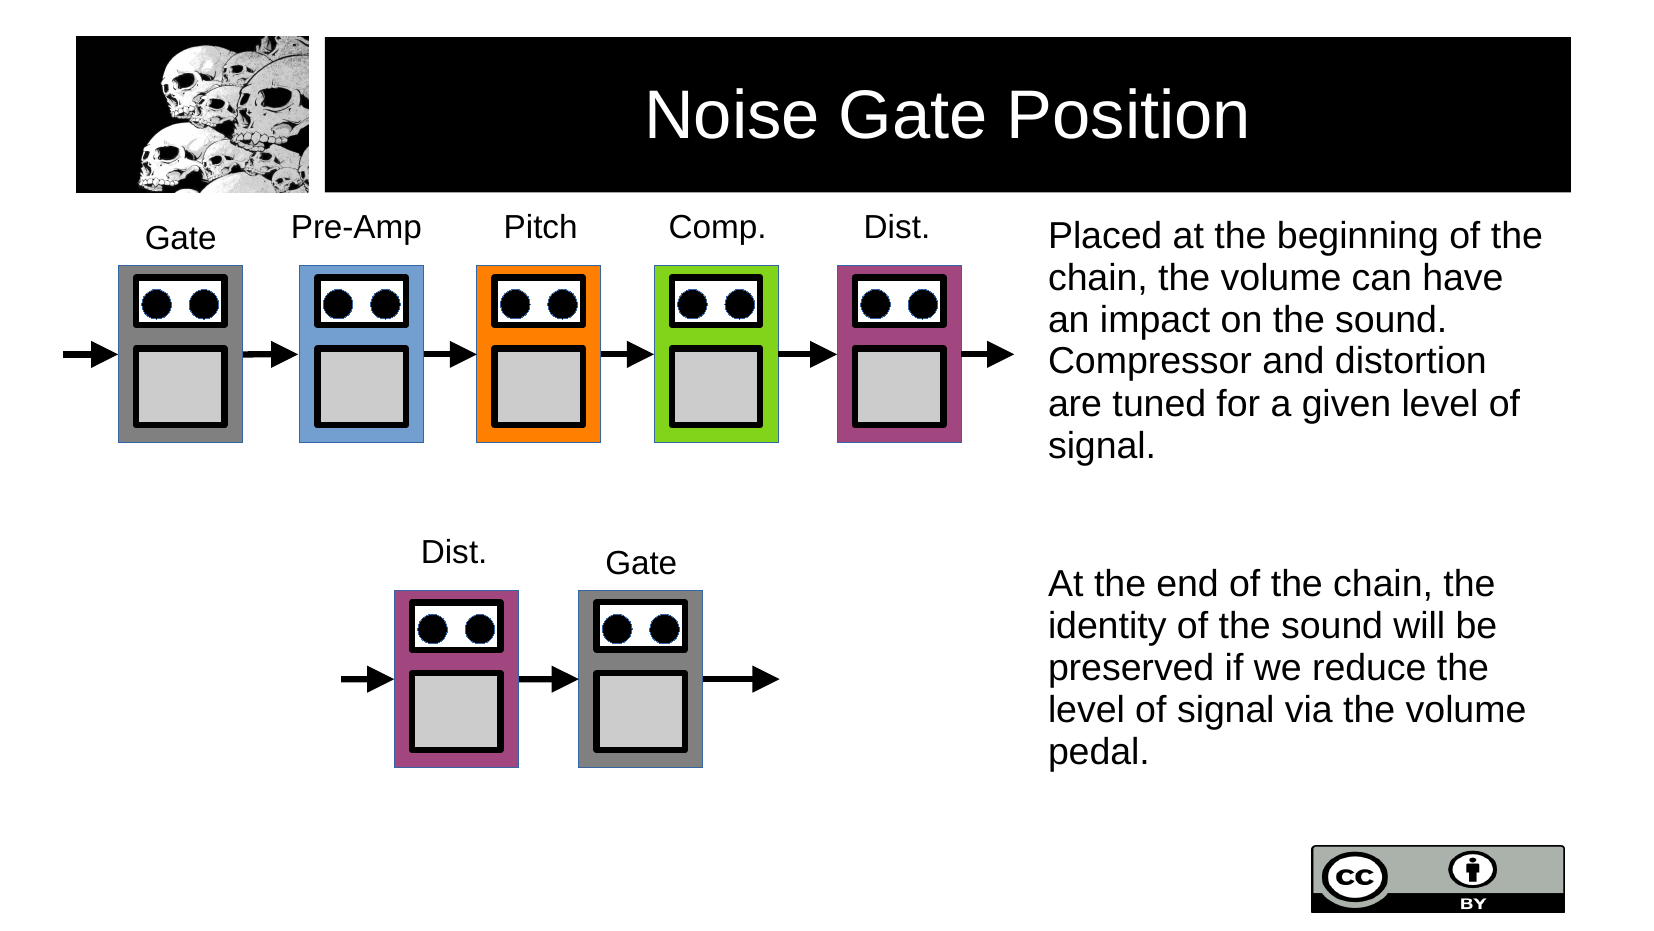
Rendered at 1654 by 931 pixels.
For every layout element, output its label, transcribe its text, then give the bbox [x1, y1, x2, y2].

picture [1311, 845, 1565, 913]
text_box [837, 265, 962, 443]
text_box Gate [590, 537, 709, 597]
text_box Dist. [848, 200, 968, 253]
title Noise Gate Position [324, 37, 1571, 193]
text_box [394, 590, 519, 768]
text_box Pitch [488, 200, 607, 260]
text_box Pre-Amp [276, 200, 460, 260]
text_box Placed at the beginning of the chain, the volume can have an impact on the sound. Compressor and distortion are tuned for a given level of signal. [1033, 206, 1565, 474]
text_box Dist. [406, 525, 525, 578]
text_box [118, 265, 243, 443]
text_box [578, 590, 703, 768]
text_box [654, 265, 779, 443]
text_box [299, 265, 424, 443]
text_box Gate [129, 212, 249, 272]
picture [76, 36, 309, 193]
text_box Comp. [654, 200, 808, 253]
text_box [476, 265, 601, 443]
text_box At the end of the chain, the identity of the sound will be preserved if we reduce the level of signal via the volume pedal. [1033, 555, 1565, 821]
